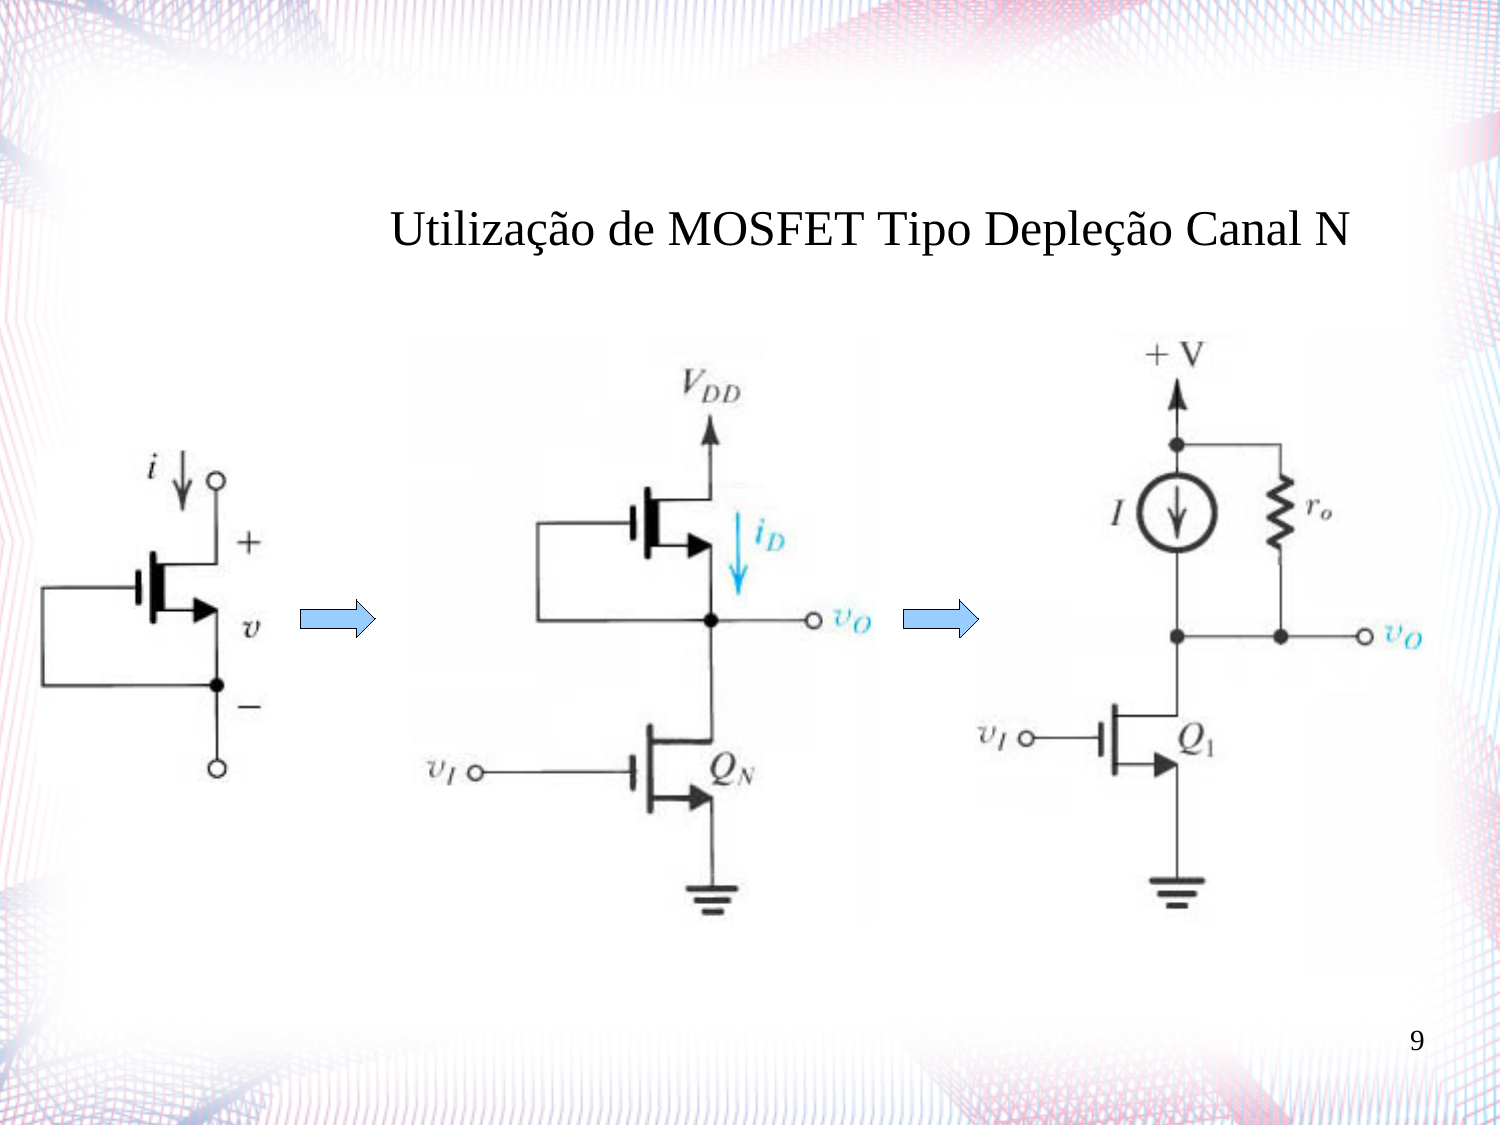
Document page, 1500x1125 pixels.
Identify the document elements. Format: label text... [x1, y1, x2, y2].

text_box Utilização de MOSFET Tipo Depleção Canal N [375, 187, 1367, 263]
picture [0, 0, 1500, 1125]
text_box [903, 599, 979, 638]
text_box [300, 599, 376, 638]
